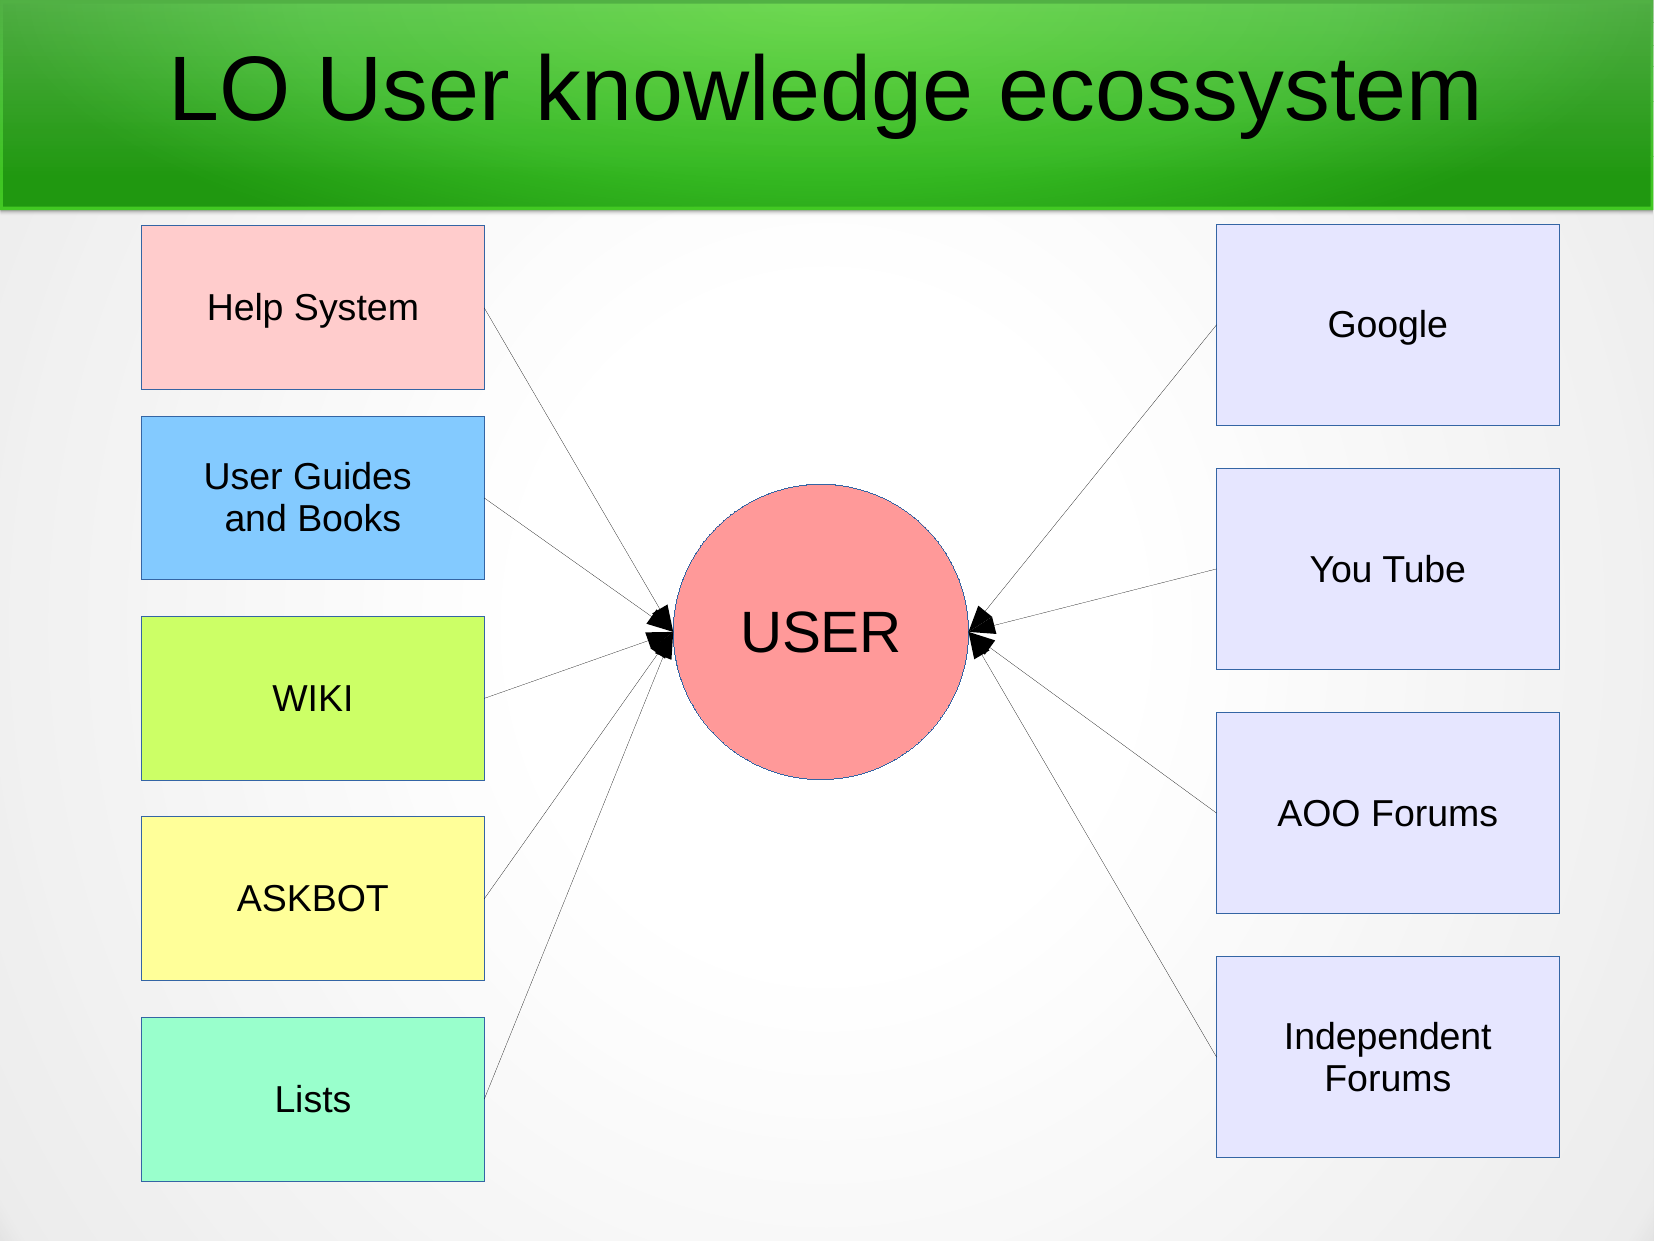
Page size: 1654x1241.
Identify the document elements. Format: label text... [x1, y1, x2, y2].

text_box You Tube [1216, 468, 1560, 670]
text_box Help System [141, 225, 485, 390]
text_box Independent Forums [1216, 956, 1560, 1158]
text_box Google [1216, 224, 1560, 426]
text_box ASKBOT [141, 816, 485, 981]
text_box Lists [141, 1017, 485, 1182]
text_box User Guides and Books [141, 416, 485, 580]
text_box USER [673, 484, 969, 780]
text_box WIKI [141, 616, 485, 781]
title LO User knowledge ecossystem [82, 35, 1571, 142]
text_box AOO Forums [1216, 712, 1560, 914]
